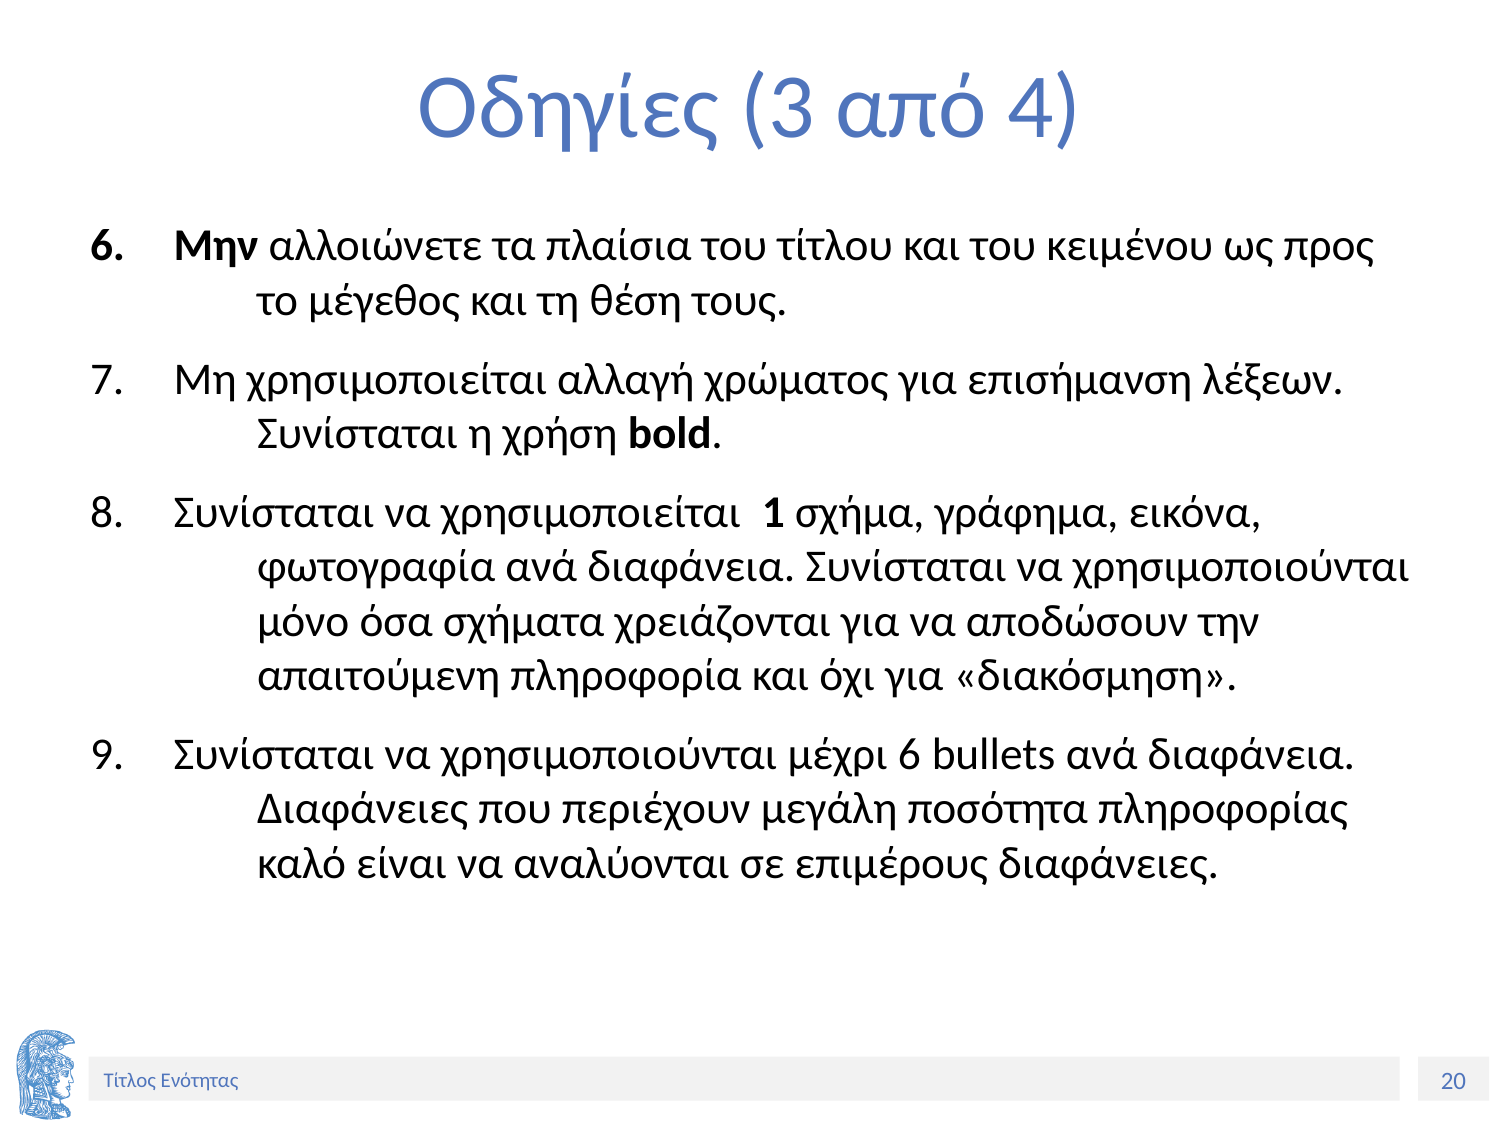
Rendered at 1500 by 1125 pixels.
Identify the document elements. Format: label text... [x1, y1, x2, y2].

title Οδηγίες (3 από 4) [75, 7, 1426, 195]
picture [9, 1026, 81, 1120]
list Μην αλλοιώνετε τα πλαίσια του τίτλου και του κειμένου ως προς το μέγεθος και τη θέση τους. Μη χρησιμοποιείται αλλαγή χρώματος για επισήμανση λέξεων. Συνίσταται η χρήση bold. Συνίσταται να χρησιμοποιείται 1 σχήμα, γράφημα, εικόνα, φωτογραφία ανά διαφάνεια. Συνίσταται να χρησιμοποιούνται μόνο όσα σχήματα χρειάζονται για να αποδώσουν την απαιτούμενη πληροφορία και όχι για «διακόσμηση». Συνίσταται να χρησιμοποιούνται μέχρι 6 bullets ανά διαφάνεια. Διαφάνειες που περιέχουν μεγάλη ποσότητα πληροφορίας καλό είναι να αναλύονται σε επιμέρους διαφάνειες. [75, 208, 1426, 951]
